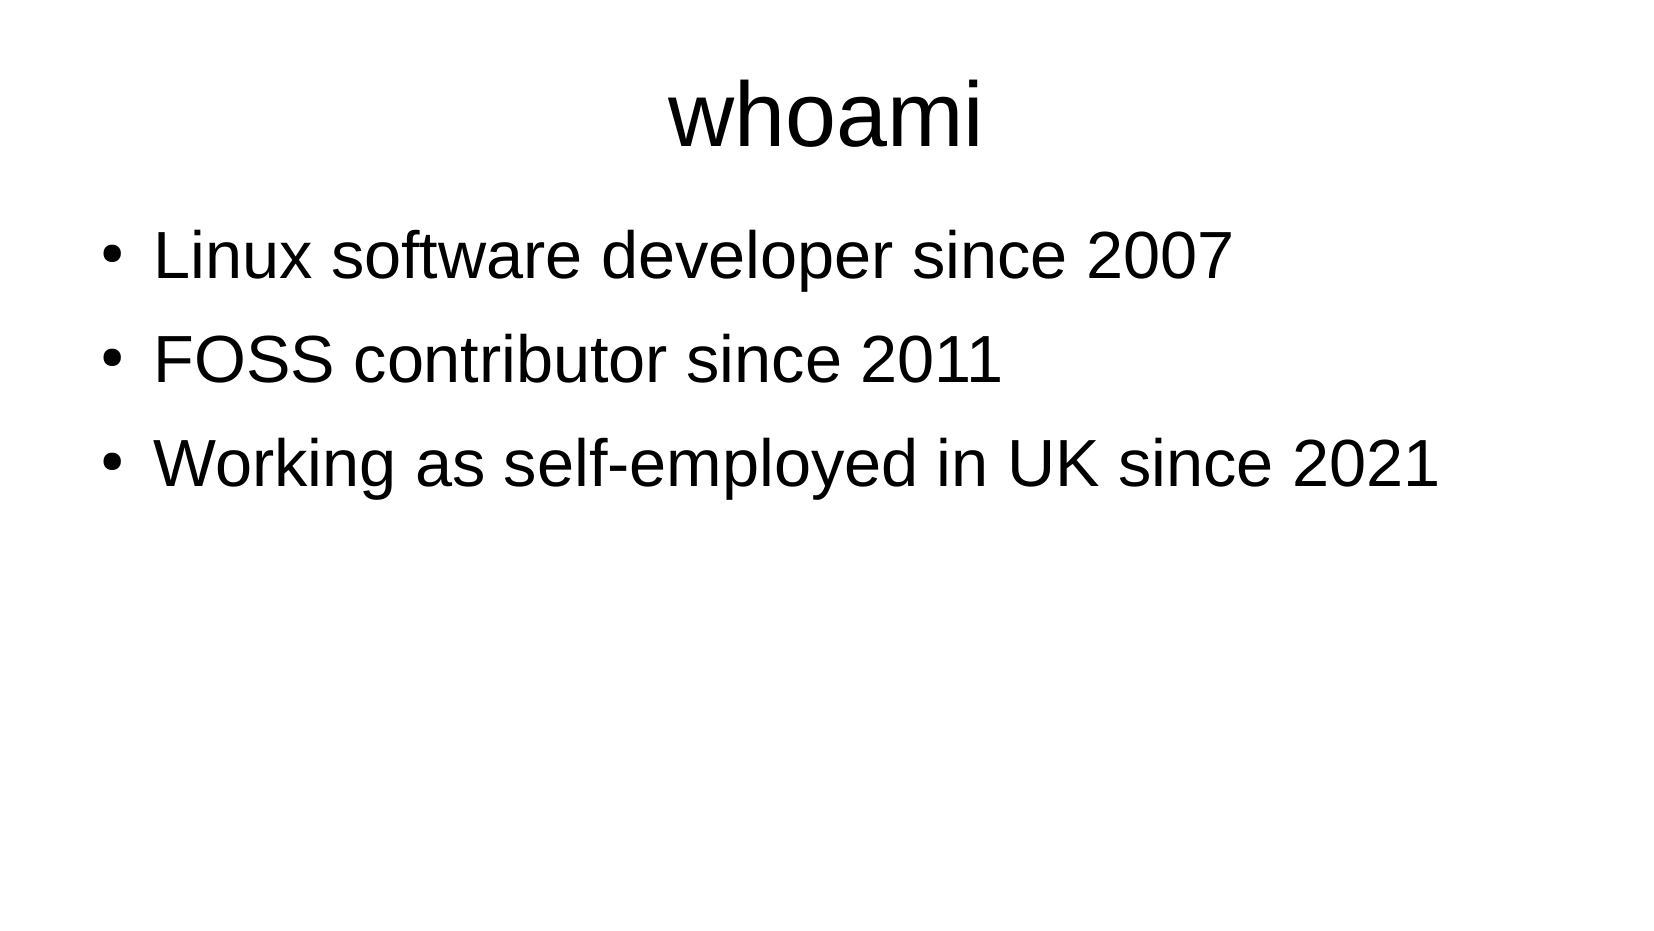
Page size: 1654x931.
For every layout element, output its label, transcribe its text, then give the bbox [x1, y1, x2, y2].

title whoami [82, 37, 1571, 193]
list Linux software developer since 2007 FOSS contributor since 2011 Working as self-employed in UK since 2021 [82, 217, 1571, 758]
text_box [754, 445, 784, 533]
